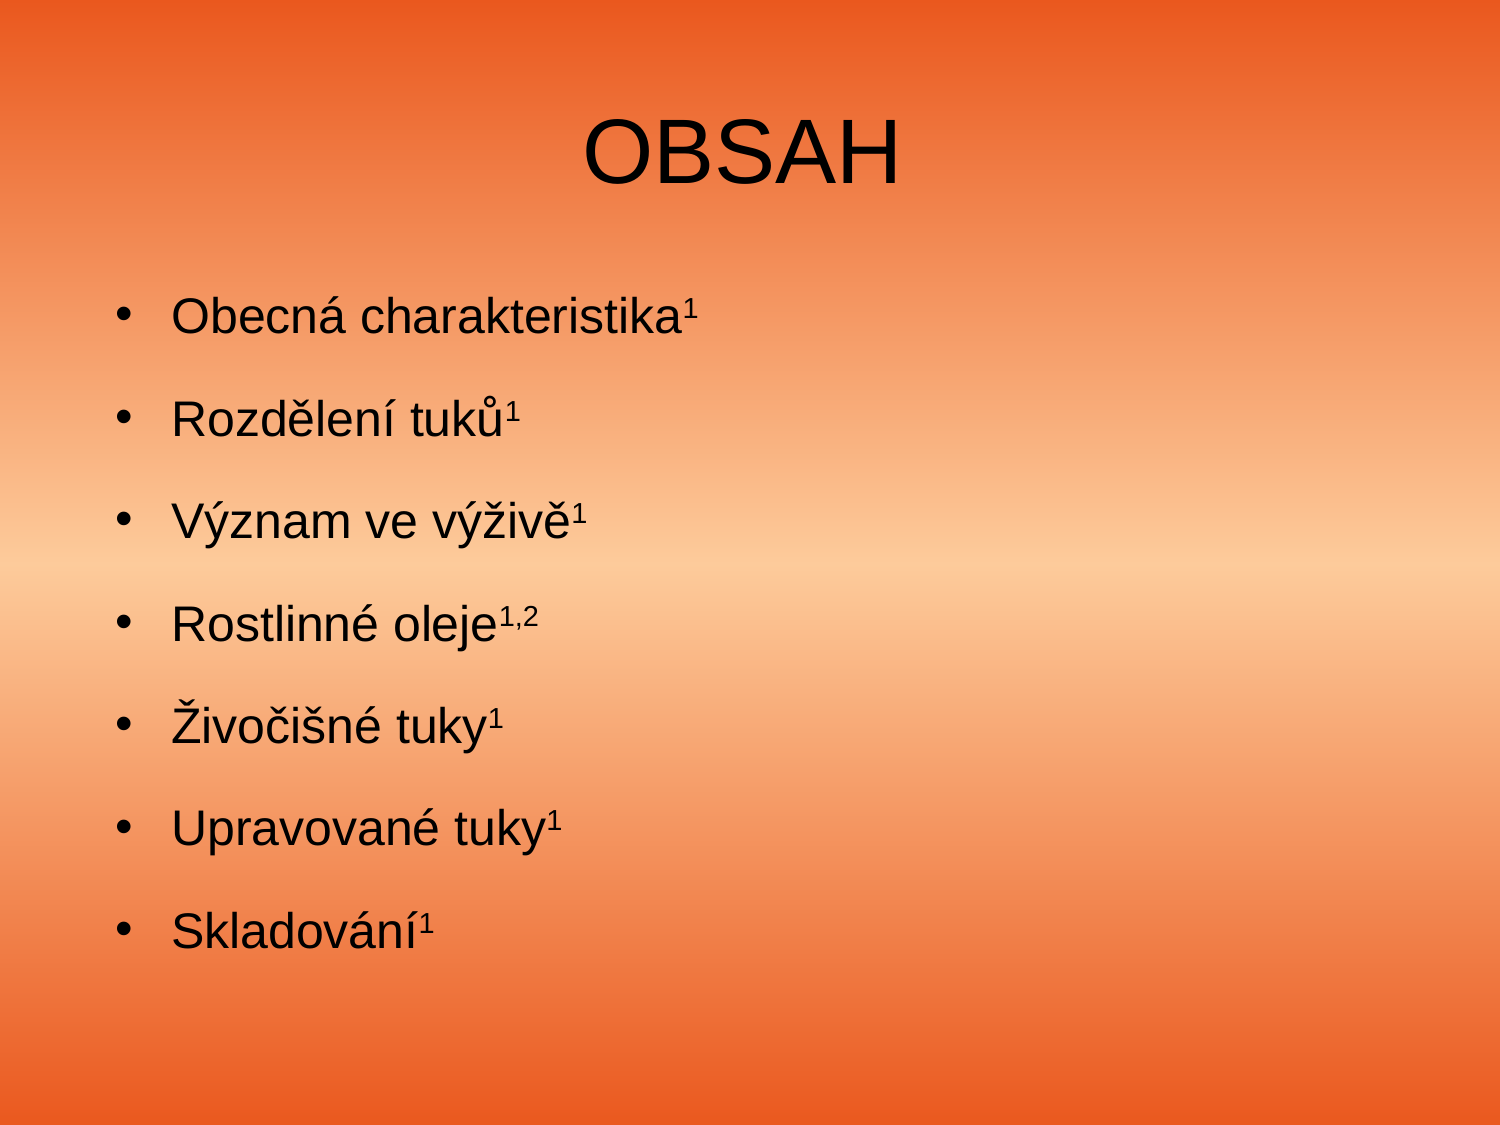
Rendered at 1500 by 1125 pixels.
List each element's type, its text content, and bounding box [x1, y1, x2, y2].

title OBSAH [105, 58, 1381, 235]
list Obecná charakteristika1 Rozdělení tuků1 Význam ve výživě1 Rostlinné oleje1,2 Živočišné tuky1 Upravované tuky1 Skladování1 [100, 246, 1376, 1125]
